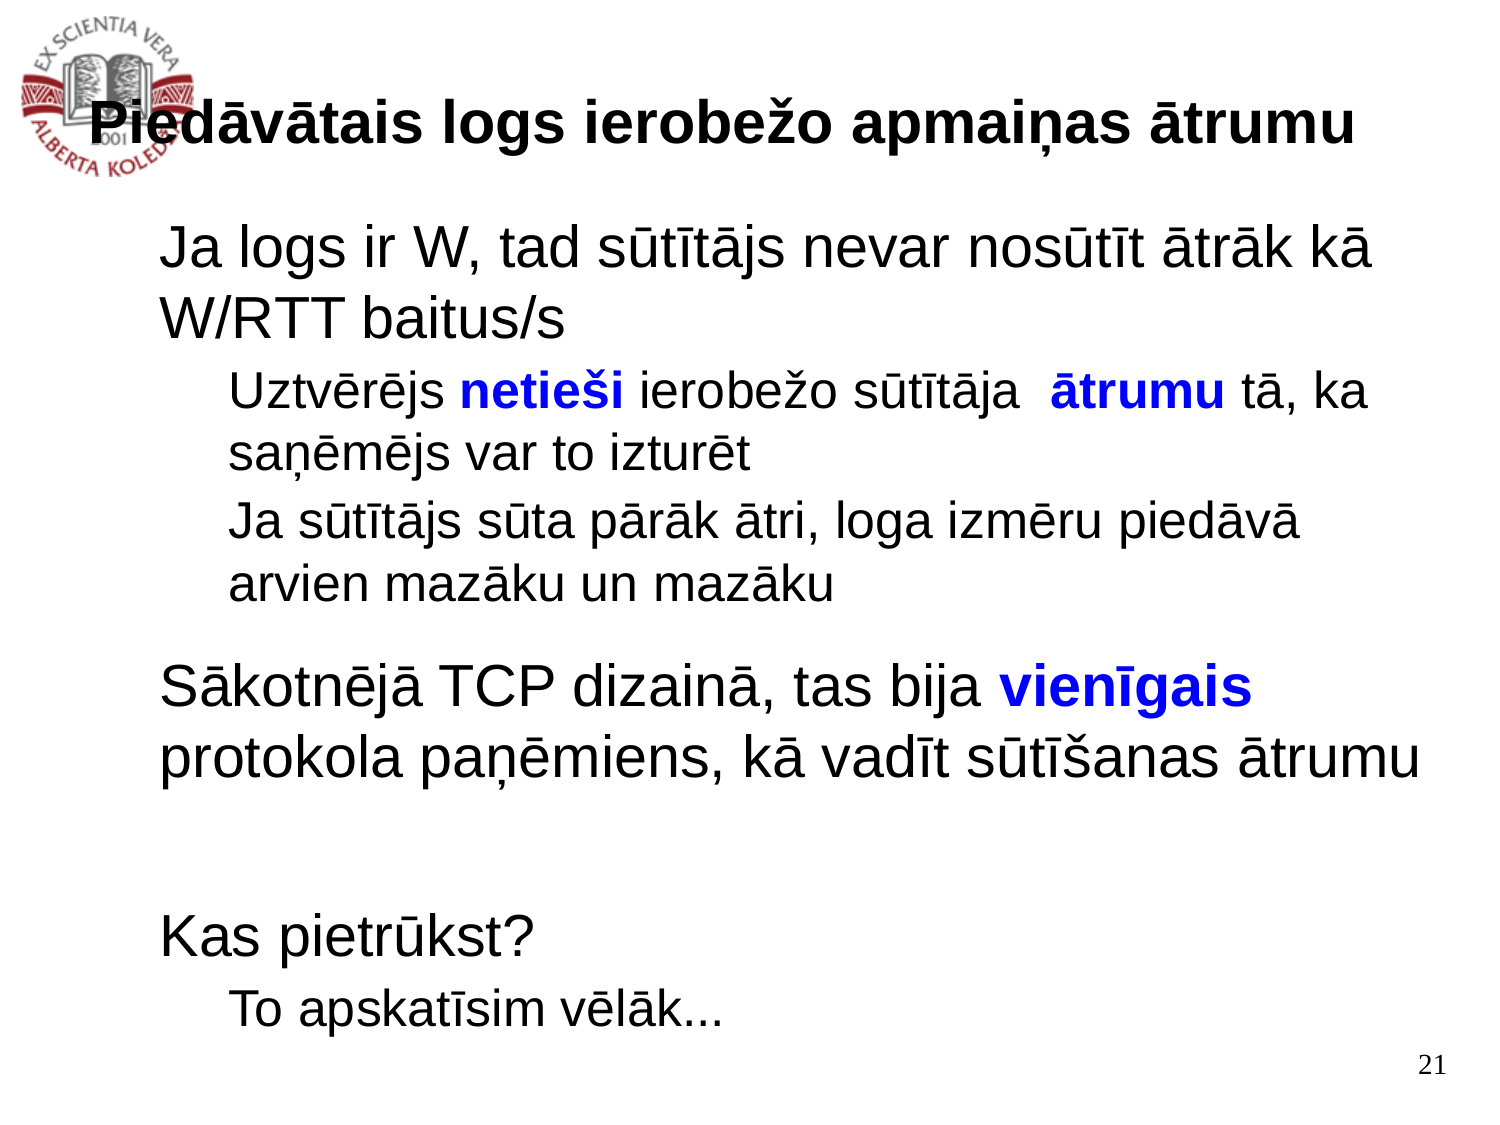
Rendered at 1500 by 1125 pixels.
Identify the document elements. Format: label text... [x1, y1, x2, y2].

title Piedāvātais logs ierobežo apmaiņas ātrumu [50, 62, 1374, 175]
list Ja logs ir W, tad sūtītājs nevar nosūtīt ātrāk kā W/RTT baitus/s Uztvērējs netieši ierobežo sūtītāja ātrumu tā, ka saņēmējs var to izturēt Ja sūtītājs sūta pārāk ātri, loga izmēru piedāvā arvien mazāku un mazāku Sākotnējā TCP dizainā, tas bija vienīgais protokola paņēmiens, kā vadīt sūtīšanas ātrumu Kas pietrūkst? To apskatīsim vēlāk... [74, 200, 1463, 1101]
picture [21, 16, 194, 177]
